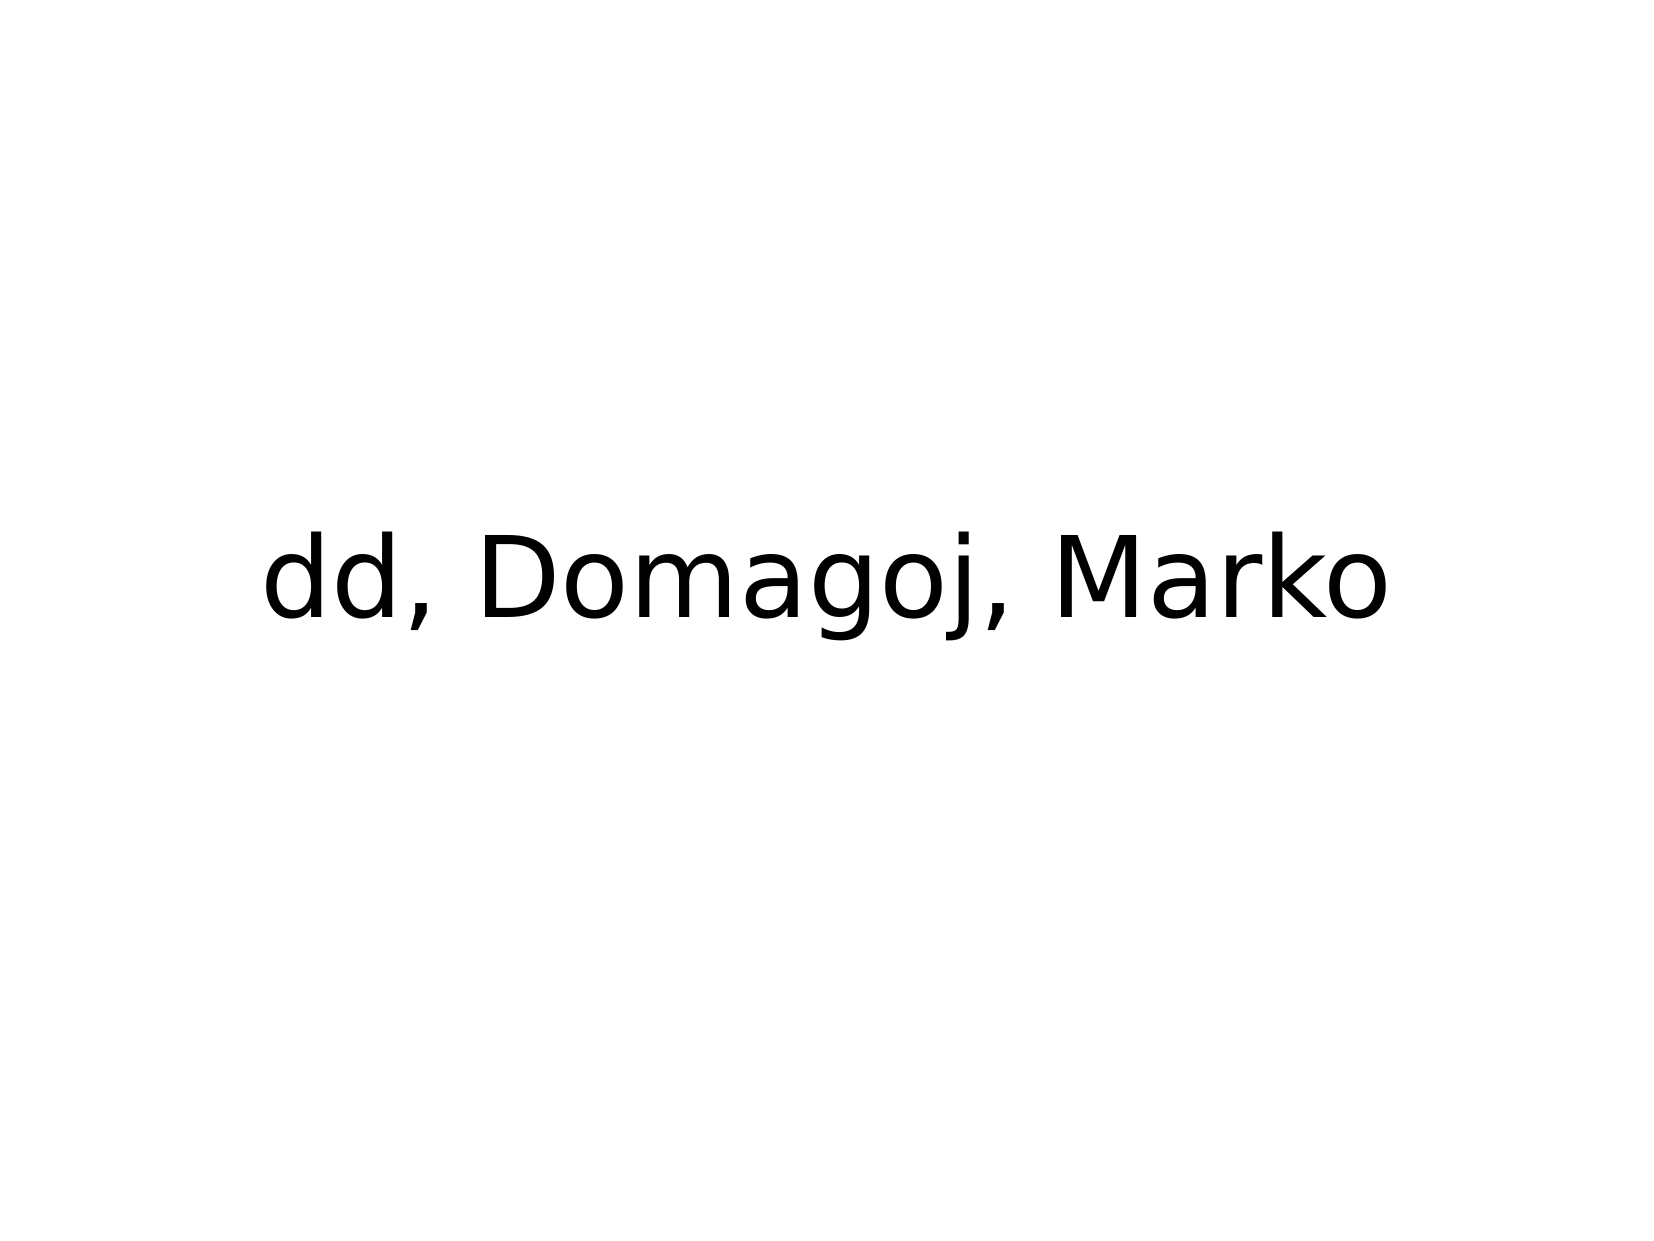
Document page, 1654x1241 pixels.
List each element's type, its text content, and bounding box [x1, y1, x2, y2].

subtitle dd, Domagoj, Marko [82, 49, 1571, 1109]
